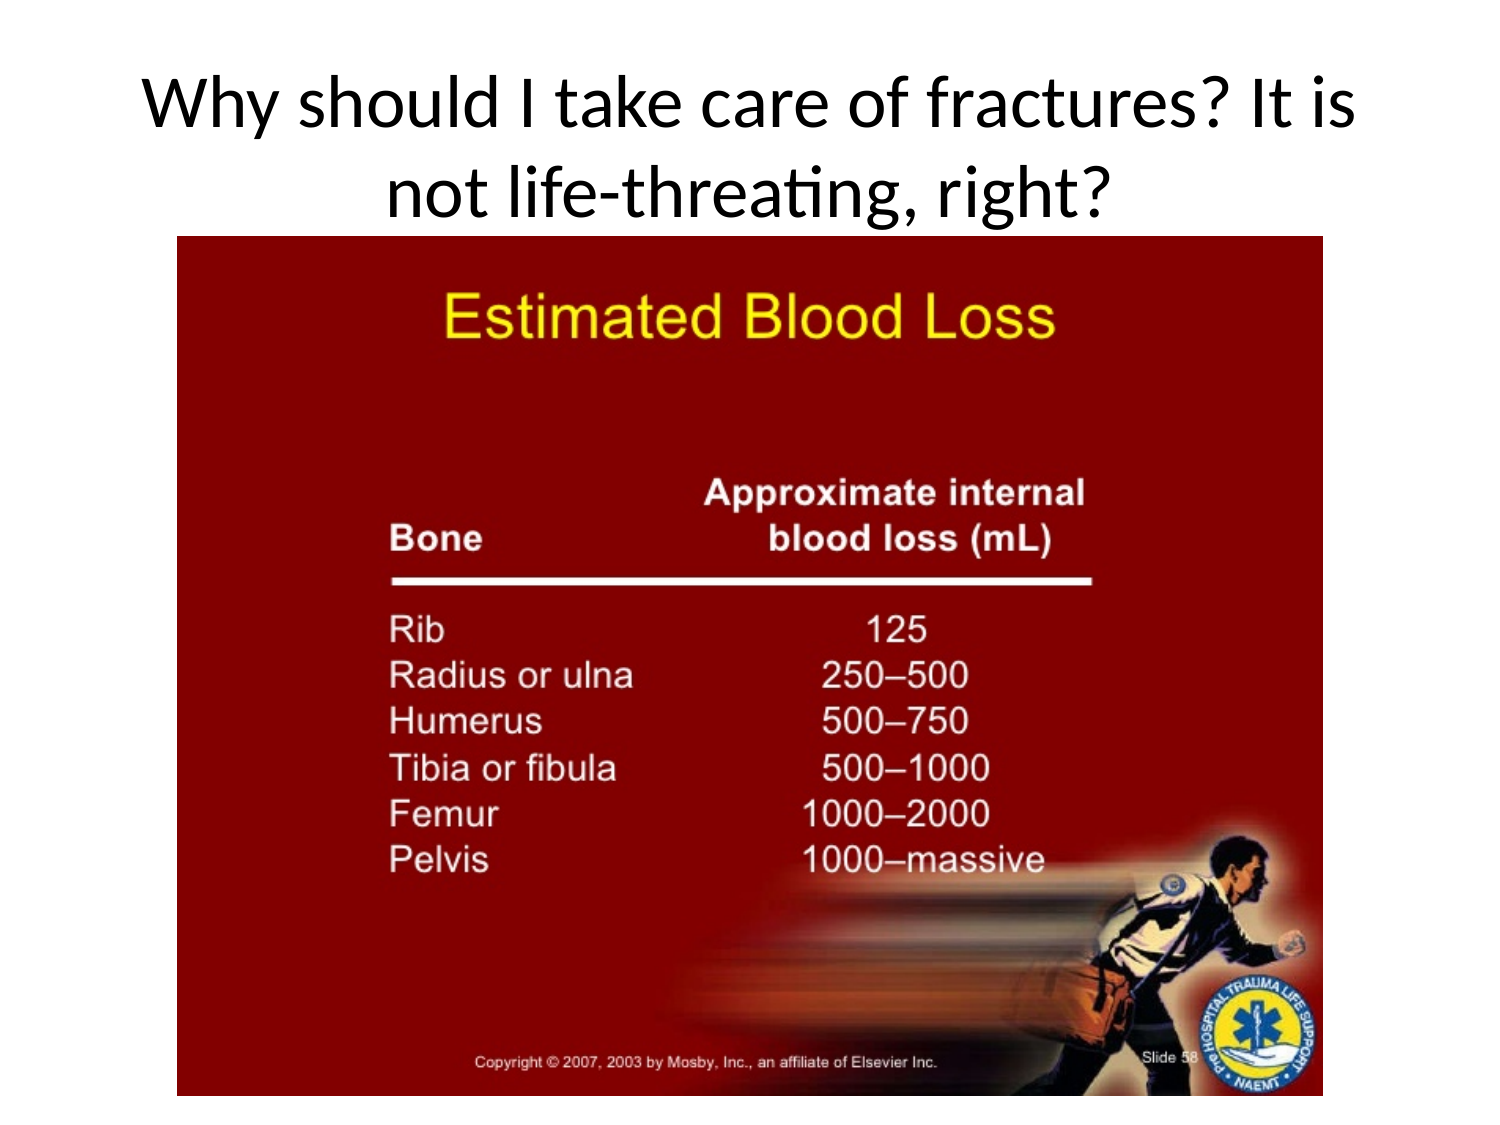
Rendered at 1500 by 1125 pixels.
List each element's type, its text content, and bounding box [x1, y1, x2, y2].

title Why should I take care of fractures? It is not life-threating, right? [75, 45, 1425, 233]
picture [177, 236, 1323, 1096]
